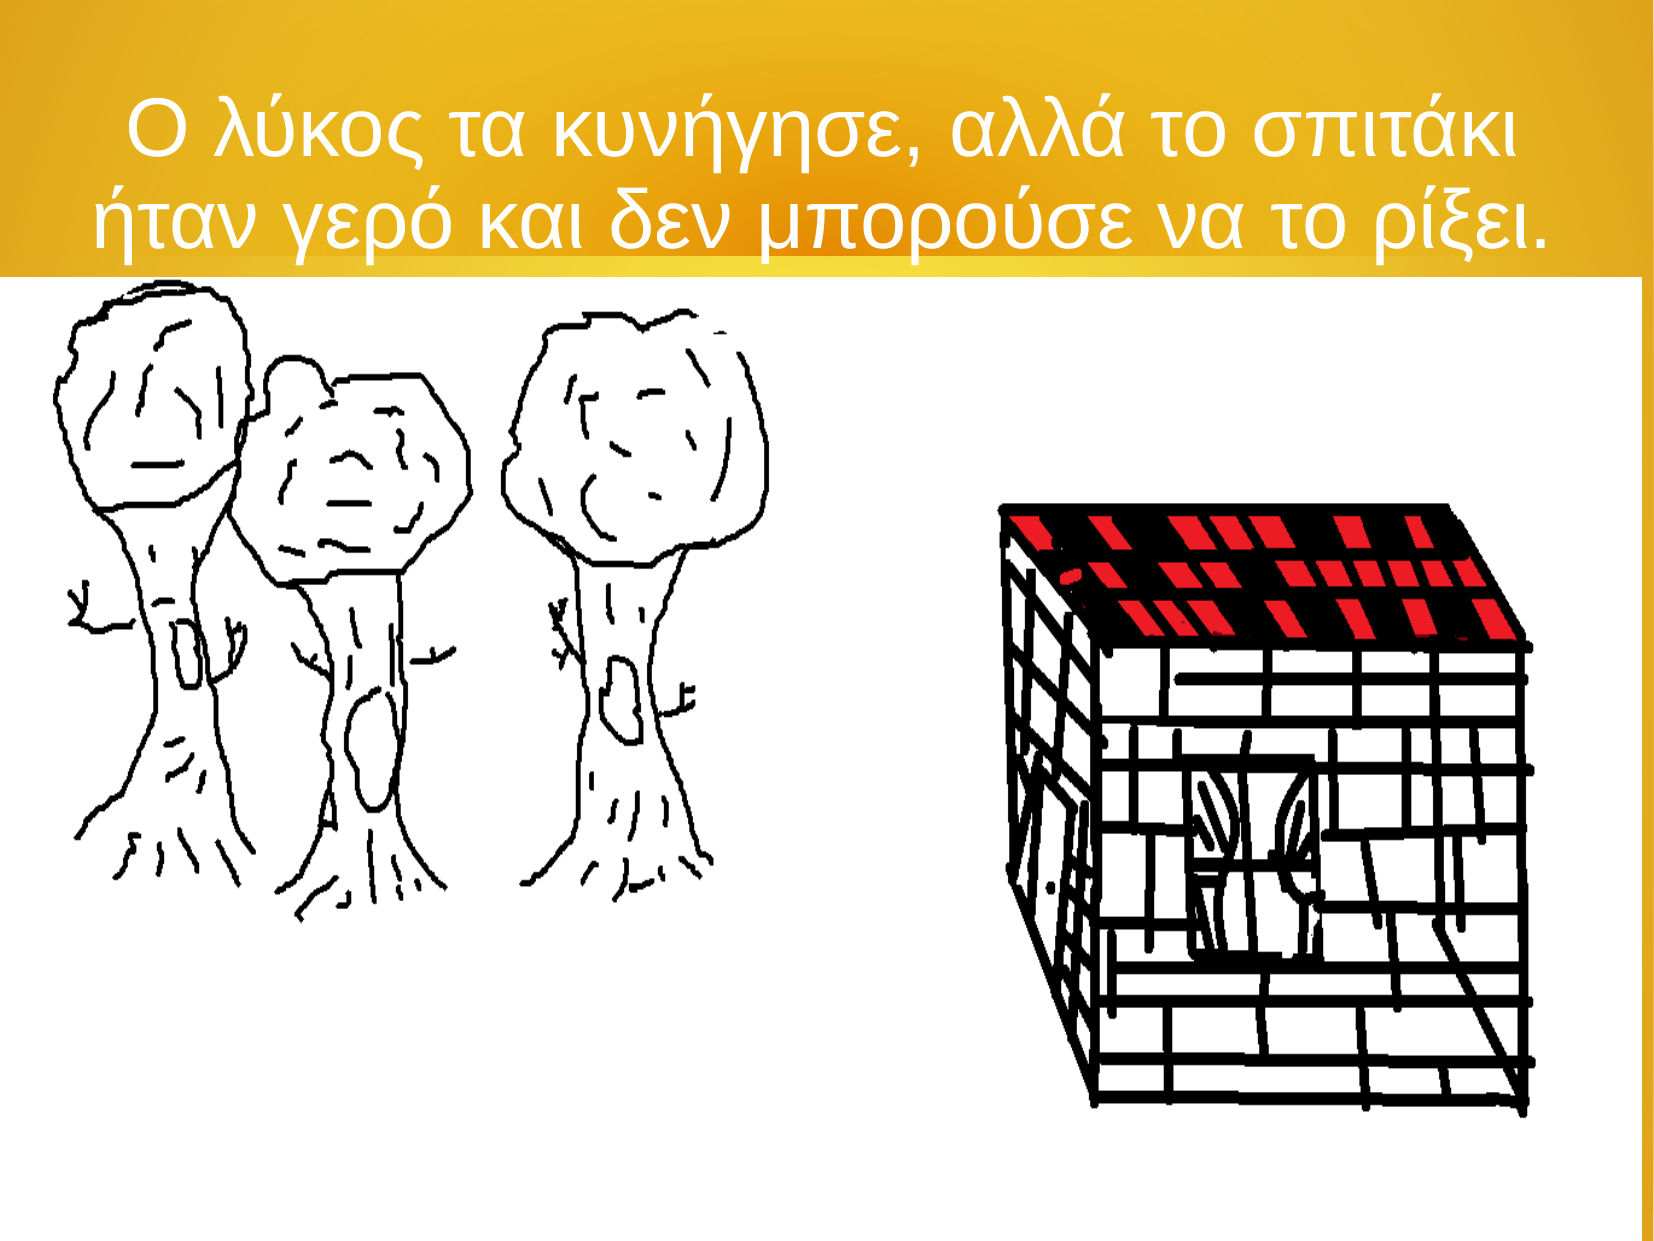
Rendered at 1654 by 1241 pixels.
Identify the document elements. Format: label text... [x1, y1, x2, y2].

title Ο λύκος τα κυνήγησε, αλλά το σπιτάκι ήταν γερό και δεν μπορούσε να το ρίξει. [78, 70, 1567, 277]
picture [0, 277, 1642, 1241]
